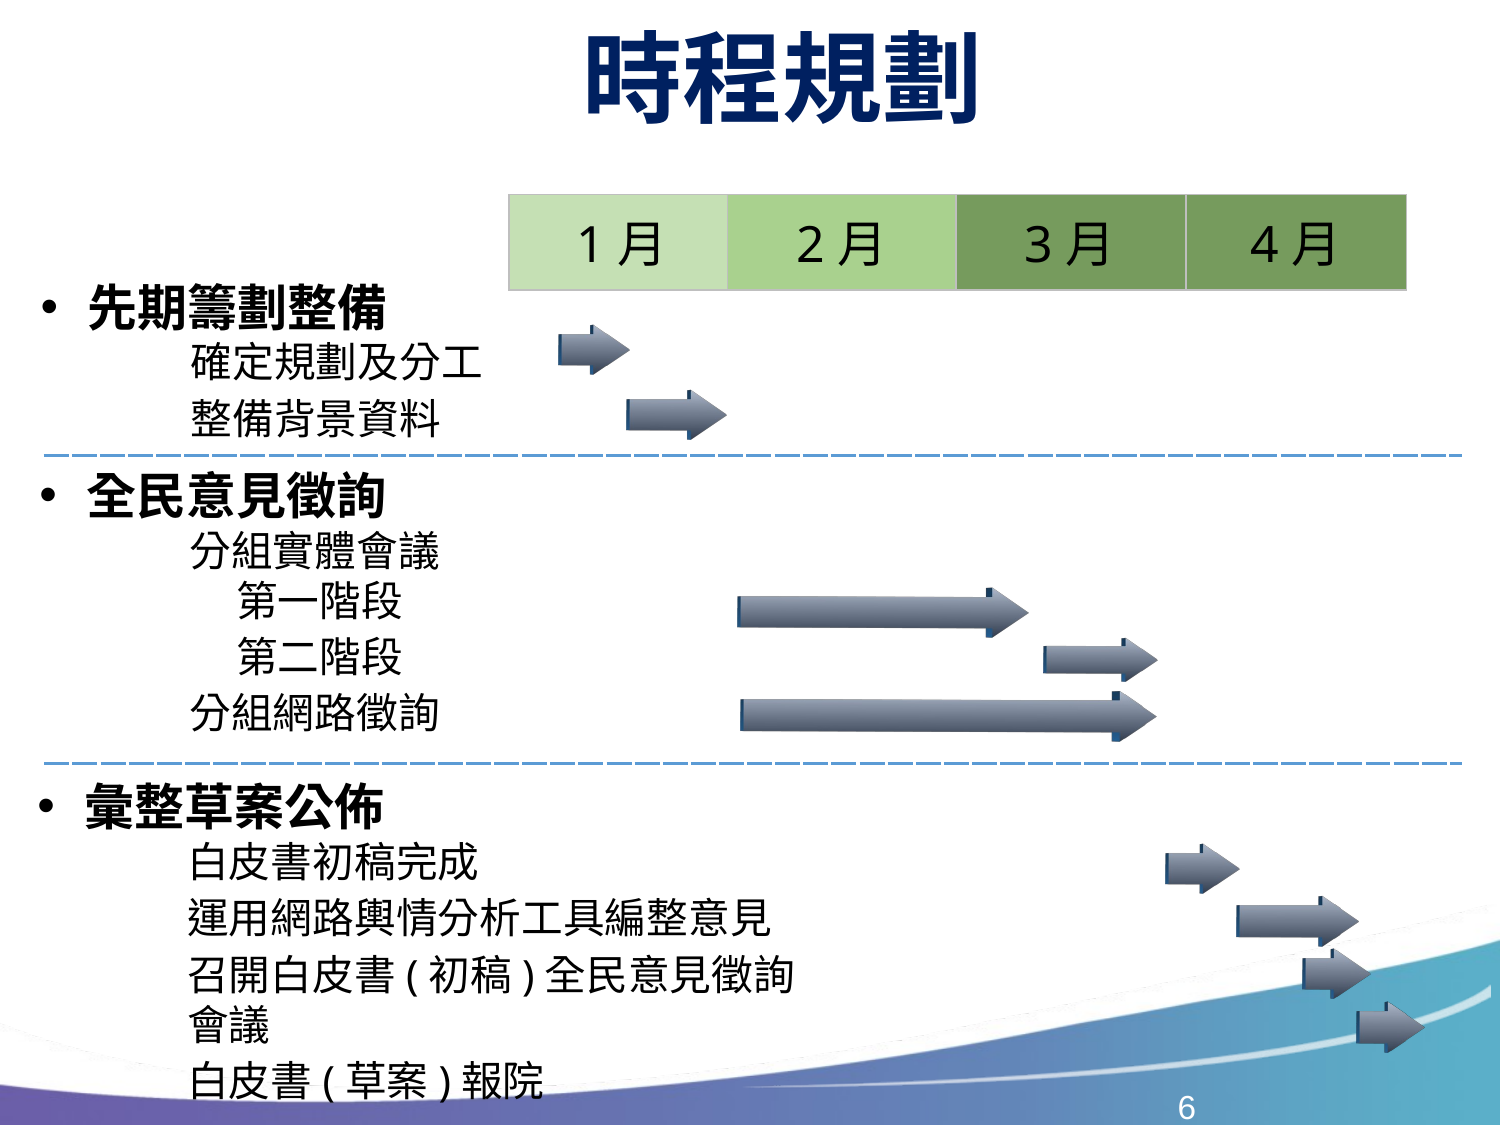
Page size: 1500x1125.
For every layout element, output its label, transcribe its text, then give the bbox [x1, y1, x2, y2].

text_box 2月 [728, 195, 956, 290]
text_box [562, 326, 628, 373]
text_box 先期籌劃整備 確定規劃及分工 整備背景資料 [25, 268, 528, 456]
text_box 彙整草案公佈 白皮書初稿完成 運用網路輿情分析工具編整意見 召開白皮書(初稿)全民意見徵詢會議 白皮書(草案)報院 [22, 768, 820, 1065]
text_box [741, 589, 1027, 636]
text_box [1047, 640, 1156, 680]
text_box 1月 [509, 195, 728, 290]
text_box [744, 693, 1155, 740]
text_box [1360, 1004, 1423, 1051]
text_box 3月 [956, 195, 1185, 290]
text_box [630, 391, 725, 438]
text_box [1306, 951, 1369, 997]
text_box [1169, 845, 1238, 892]
text_box 時程規劃 [3, 21, 1500, 168]
text_box 4月 [1186, 194, 1406, 290]
text_box 全民意見徵詢 分組實體會議 第一階段 第二階段 分組網路徵詢 [24, 456, 556, 748]
text_box [1240, 898, 1357, 945]
